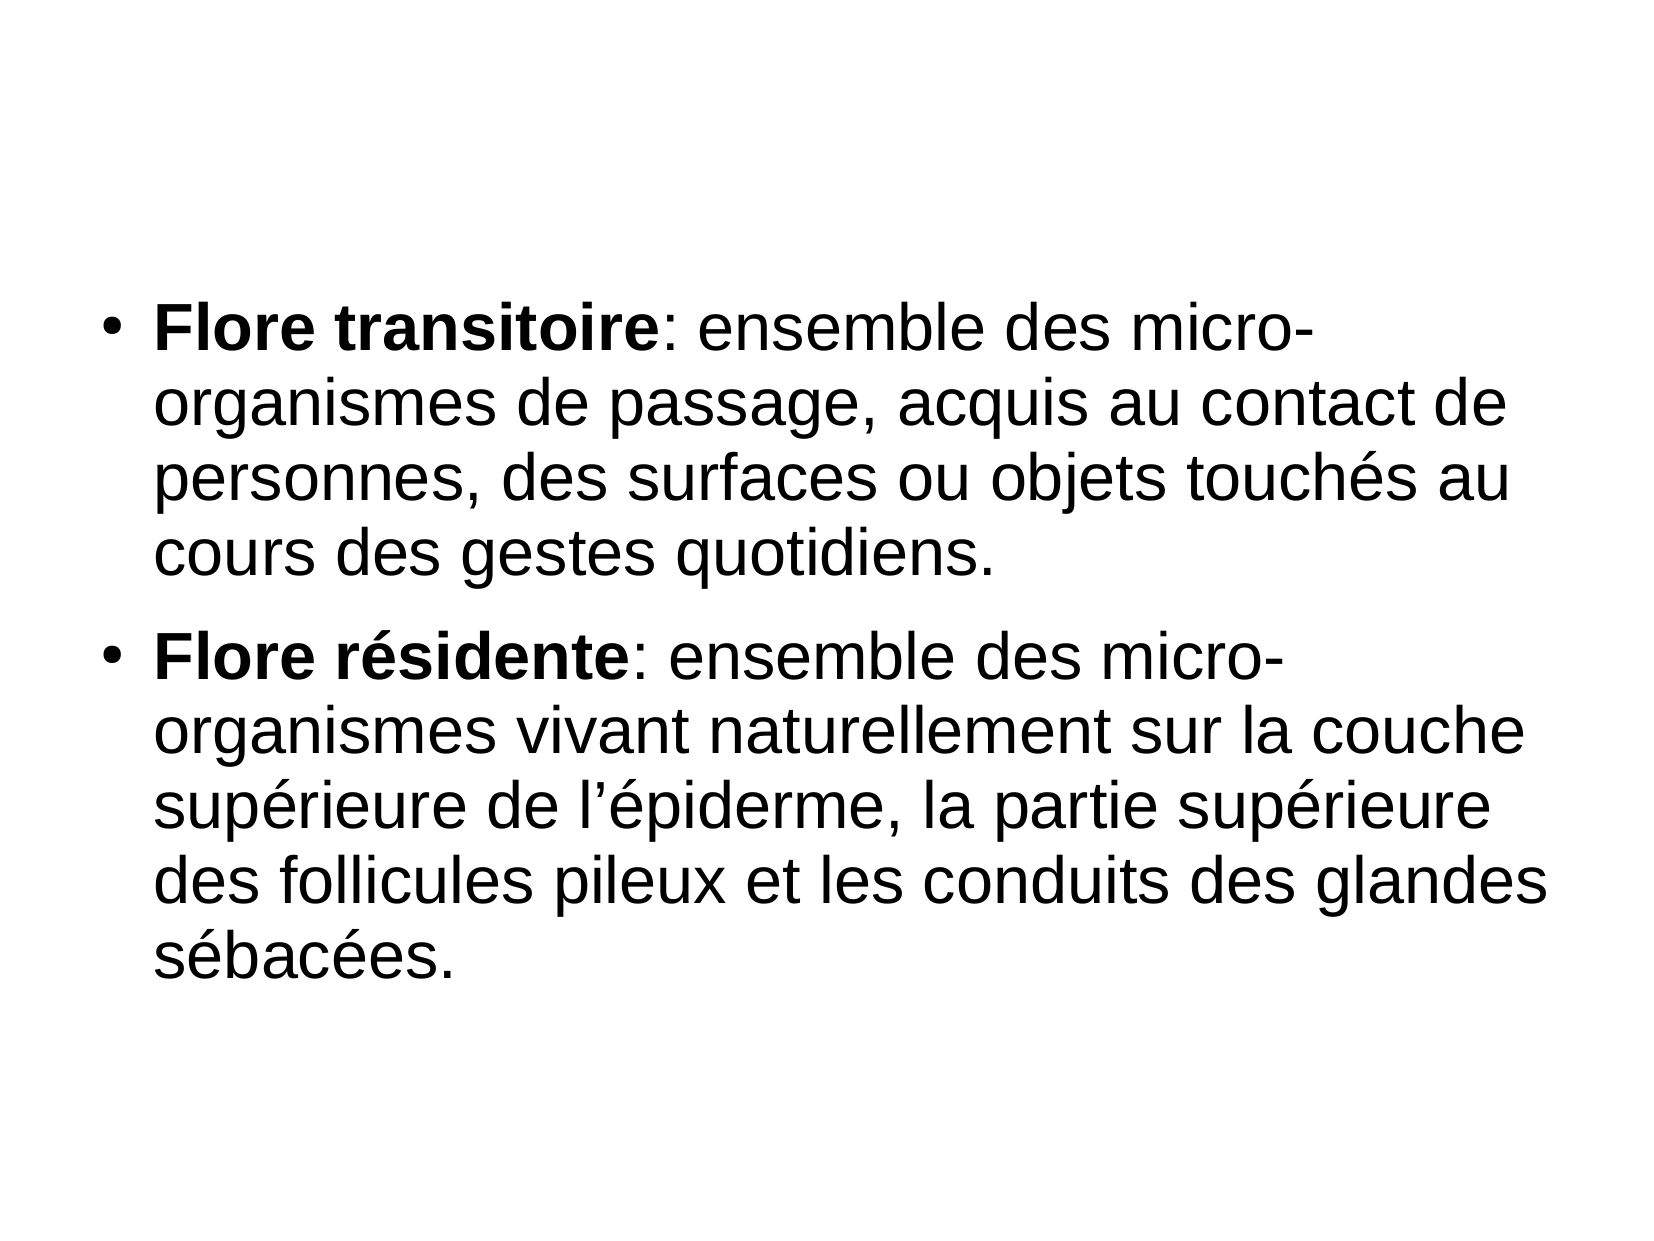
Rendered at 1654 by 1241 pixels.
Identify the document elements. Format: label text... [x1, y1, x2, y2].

list Flore transitoire: ensemble des micro-organismes de passage, acquis au contact de personnes, des surfaces ou objets touchés au cours des gestes quotidiens. Flore résidente: ensemble des micro-organismes vivant naturellement sur la couche supérieure de l’épiderme, la partie supérieure des follicules pileux et les conduits des glandes sébacées. [82, 290, 1571, 1010]
